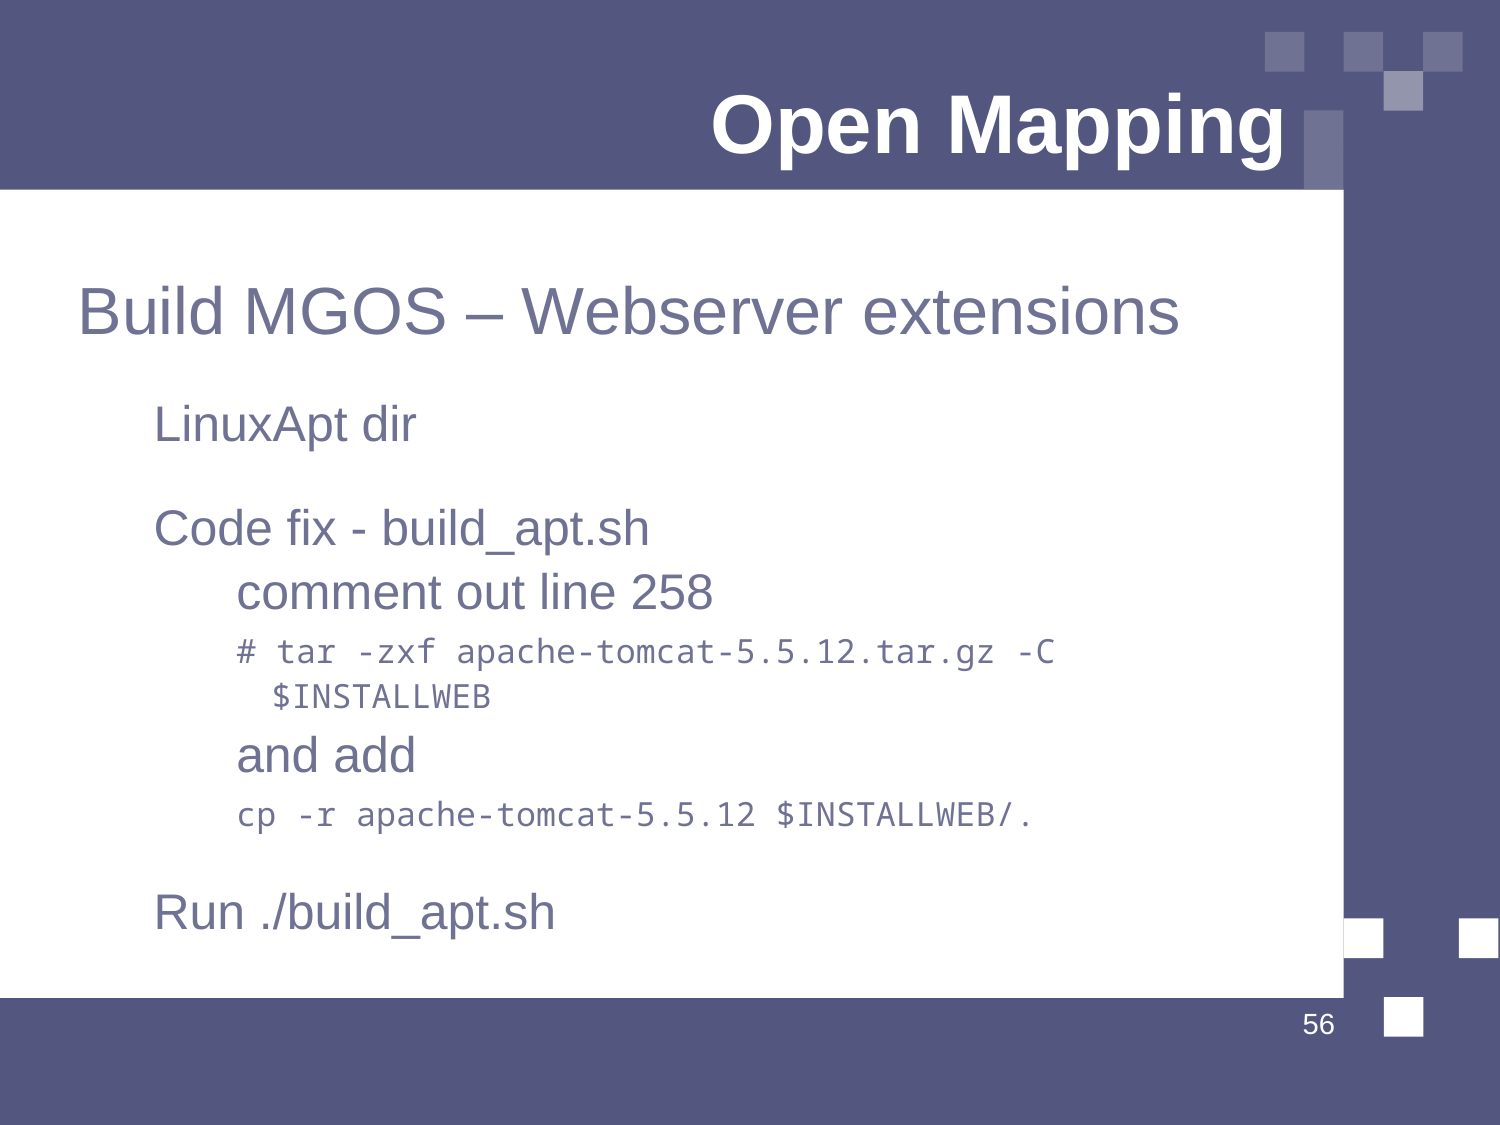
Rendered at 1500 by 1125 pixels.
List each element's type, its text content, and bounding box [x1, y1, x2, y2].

title Open Mapping [58, 74, 1288, 176]
list Build MGOS – Webserver extensions LinuxApt dir Code fix - build_apt.sh comment out line 258 # tar -zxf apache-tomcat-5.5.12.tar.gz -C $INSTALLWEB and add cp -r apache-tomcat-5.5.12 $INSTALLWEB/. Run ./build_apt.sh [59, 236, 1289, 931]
